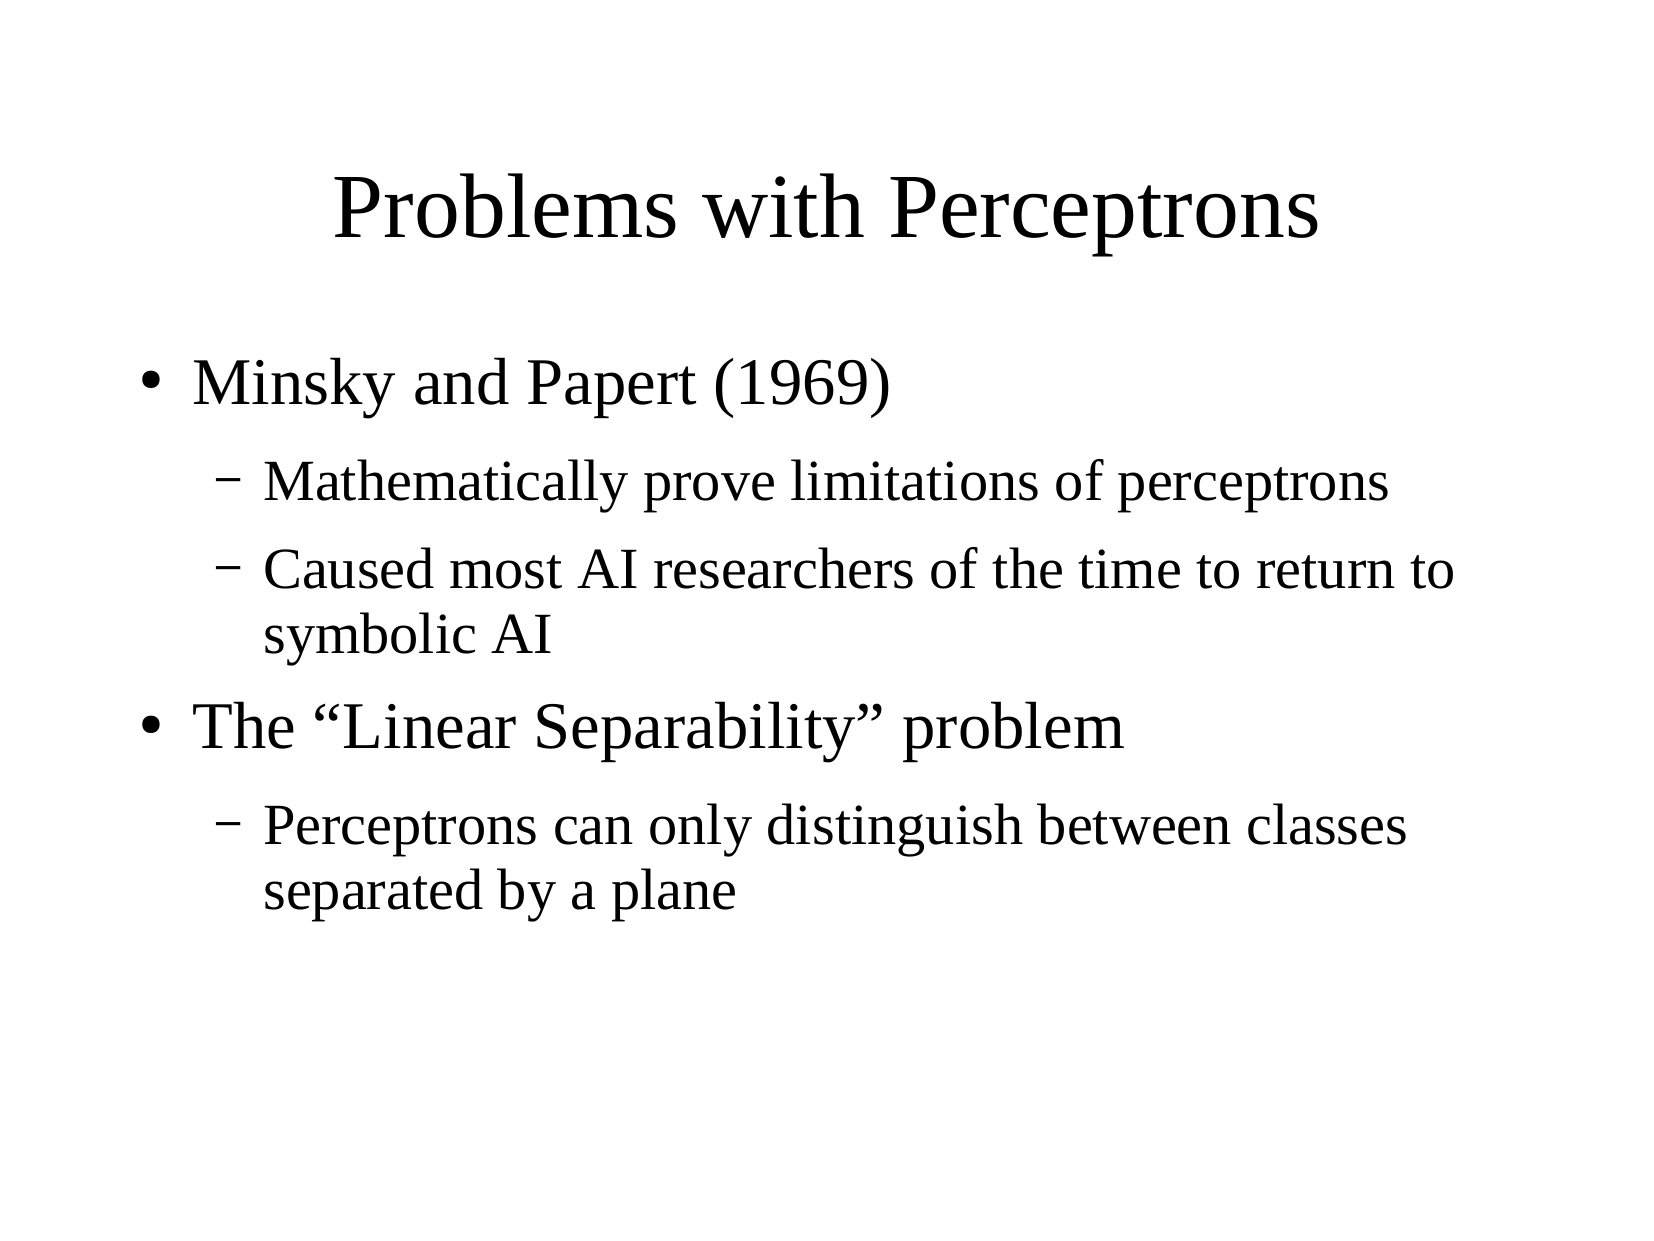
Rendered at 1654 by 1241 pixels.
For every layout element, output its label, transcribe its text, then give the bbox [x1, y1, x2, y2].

list Minsky and Papert (1969) Mathematically prove limitations of perceptrons Caused most AI researchers of the time to return to symbolic AI The “Linear Separability” problem Perceptrons can only distinguish between classes separated by a plane [121, 344, 1534, 1127]
title Problems with Perceptrons [121, 102, 1534, 311]
